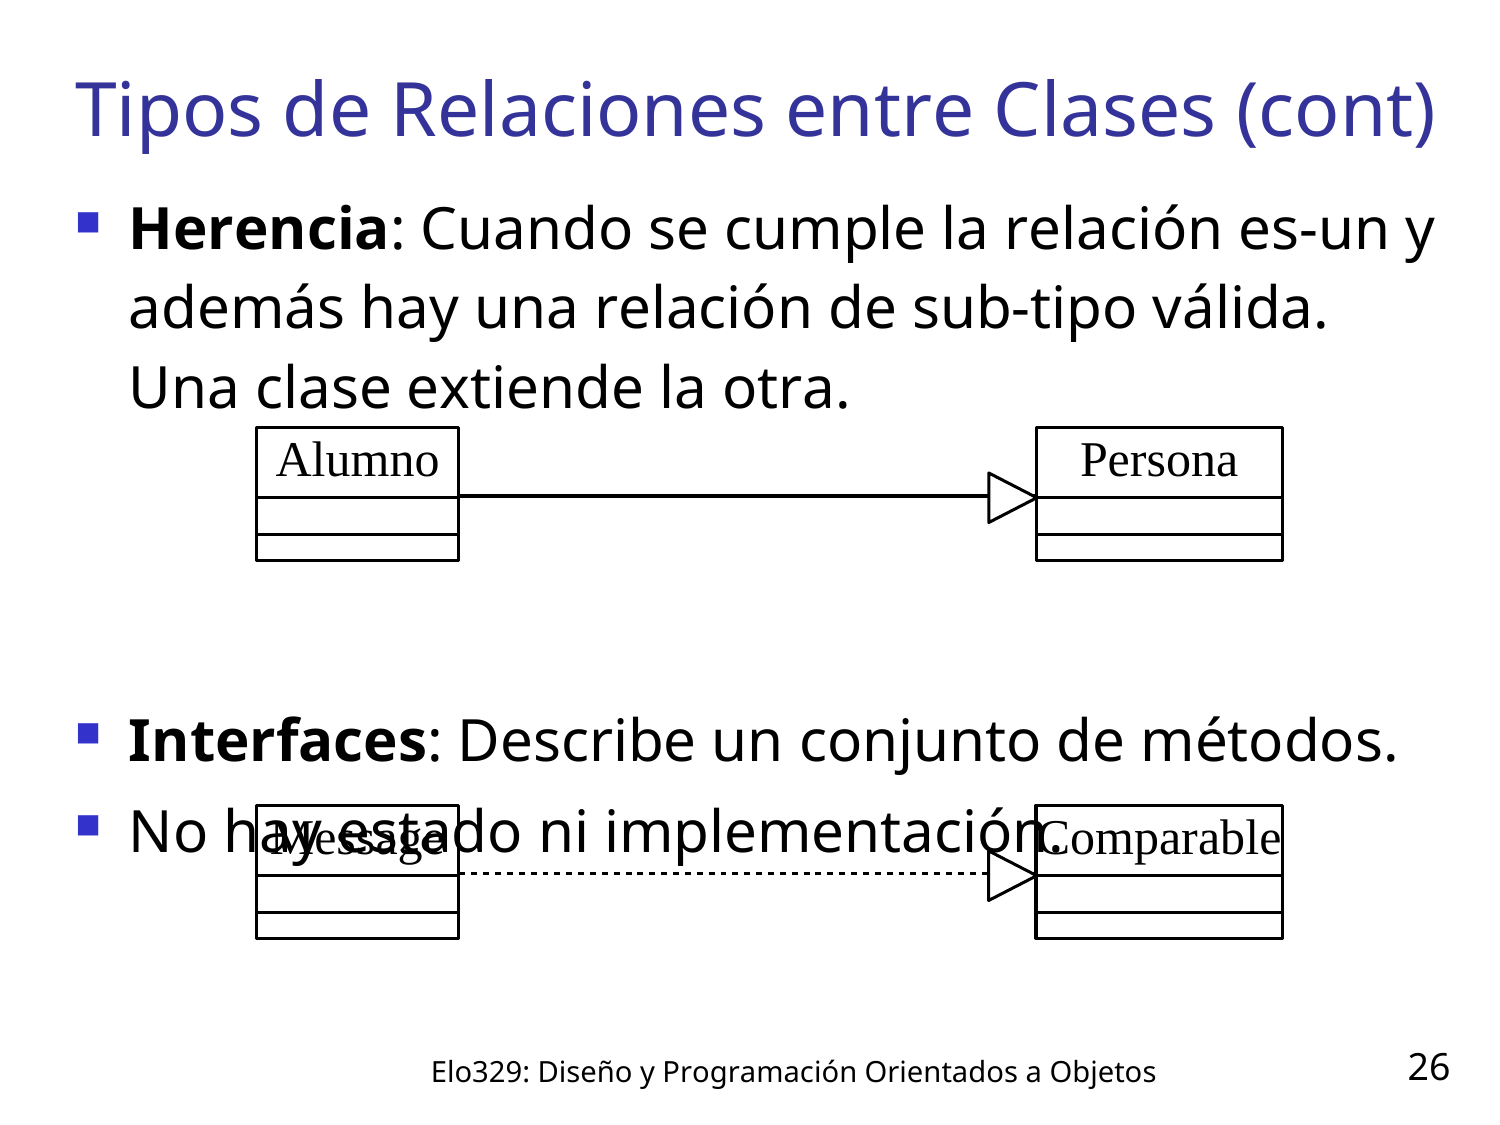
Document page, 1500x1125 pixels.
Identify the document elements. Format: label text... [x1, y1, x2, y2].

text_box Alumno [258, 499, 457, 559]
title Tipos de Relaciones entre Clases (cont) [75, 25, 1449, 188]
text_box Comparable [1036, 805, 1283, 874]
text_box Alumno [256, 427, 459, 496]
text_box Persona [1036, 427, 1283, 496]
text_box Message [256, 805, 459, 874]
text_box Message [258, 877, 457, 937]
text_box Comparable [1038, 877, 1281, 937]
text_box [988, 472, 1037, 523]
text_box [988, 850, 1037, 901]
list Herencia: Cuando se cumple la relación es-un y además hay una relación de sub-tipo válida. Una clase extiende la otra. Interfaces: Describe un conjunto de métodos. No hay estado ni implementación. [75, 187, 1446, 1051]
text_box Persona [1038, 499, 1281, 559]
